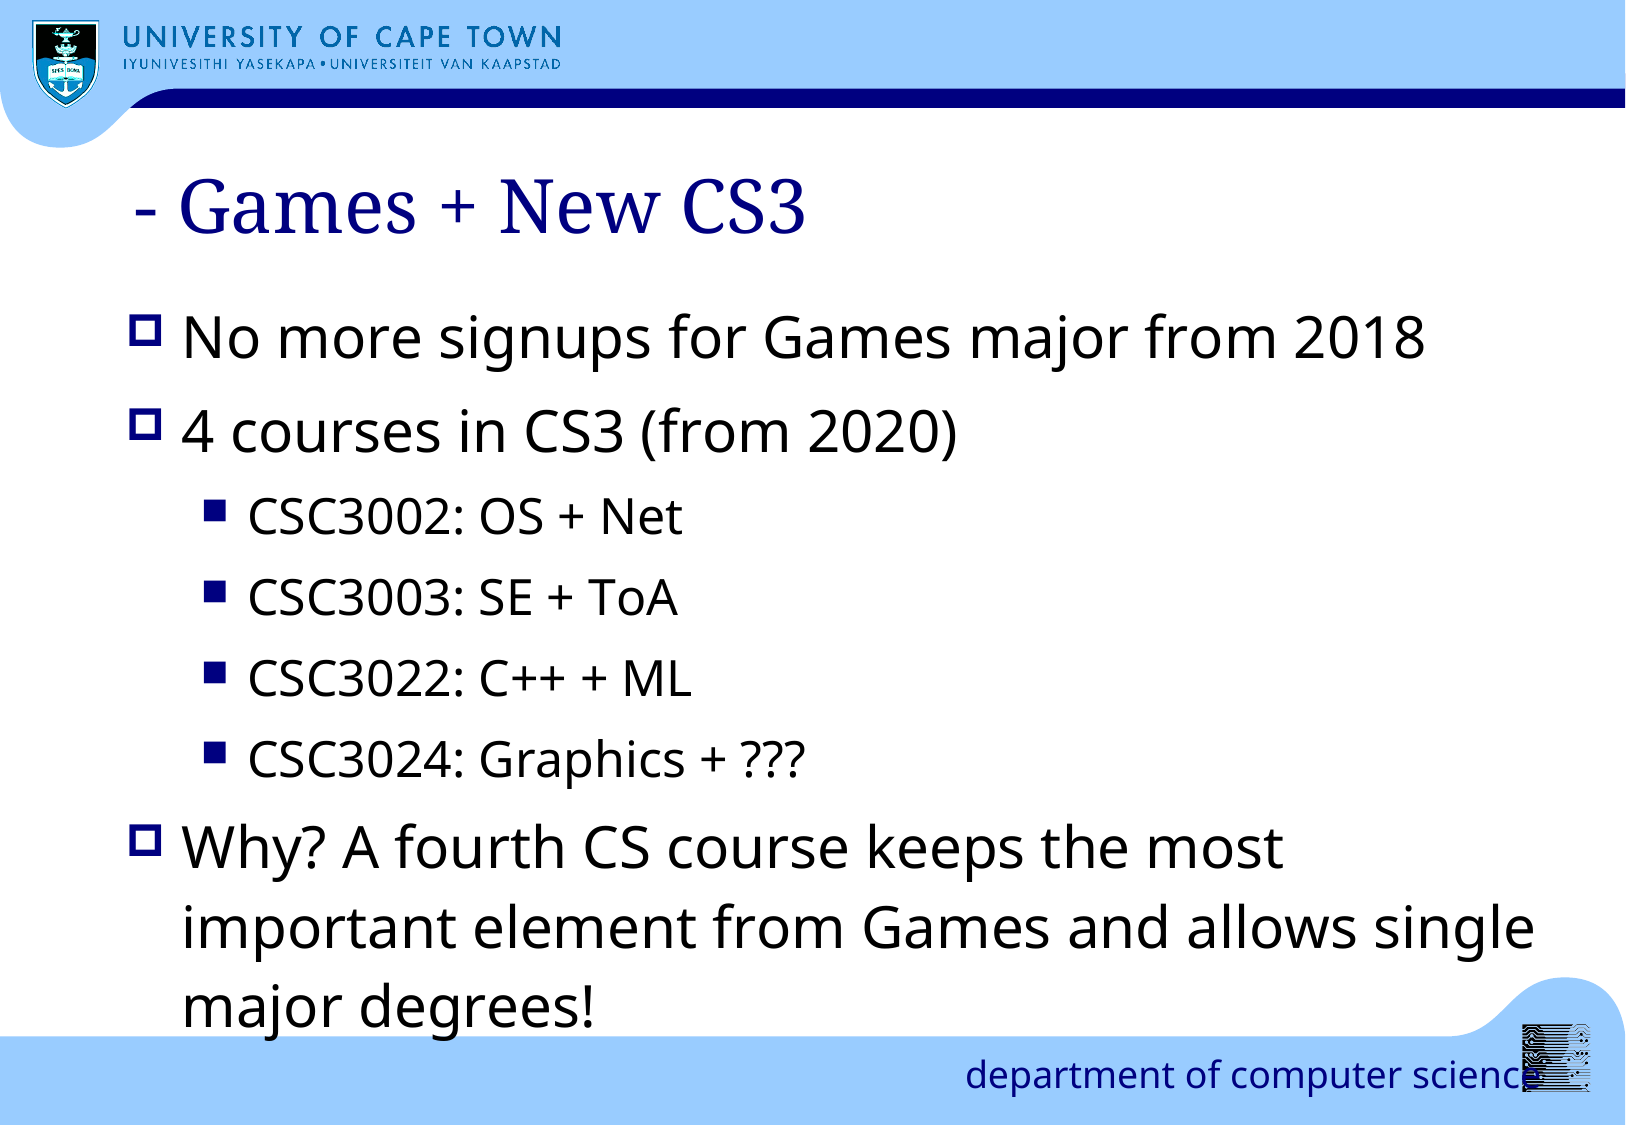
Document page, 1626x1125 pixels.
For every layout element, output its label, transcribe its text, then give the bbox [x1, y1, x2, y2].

picture [1526, 1070, 1536, 1076]
list No more signups for Games major from 2018 4 courses in CS3 (from 2020) CSC3002: OS + Net CSC3003: SE + ToA CSC3022: C++ + ML CSC3024: Graphics + ??? Why? A fourth CS course keeps the most important element from Games and allows single major degrees! [125, 296, 1570, 1039]
picture [32, 20, 100, 109]
picture [120, 23, 563, 71]
picture [1522, 1024, 1591, 1092]
title - Games + New CS3 [134, 140, 1571, 268]
